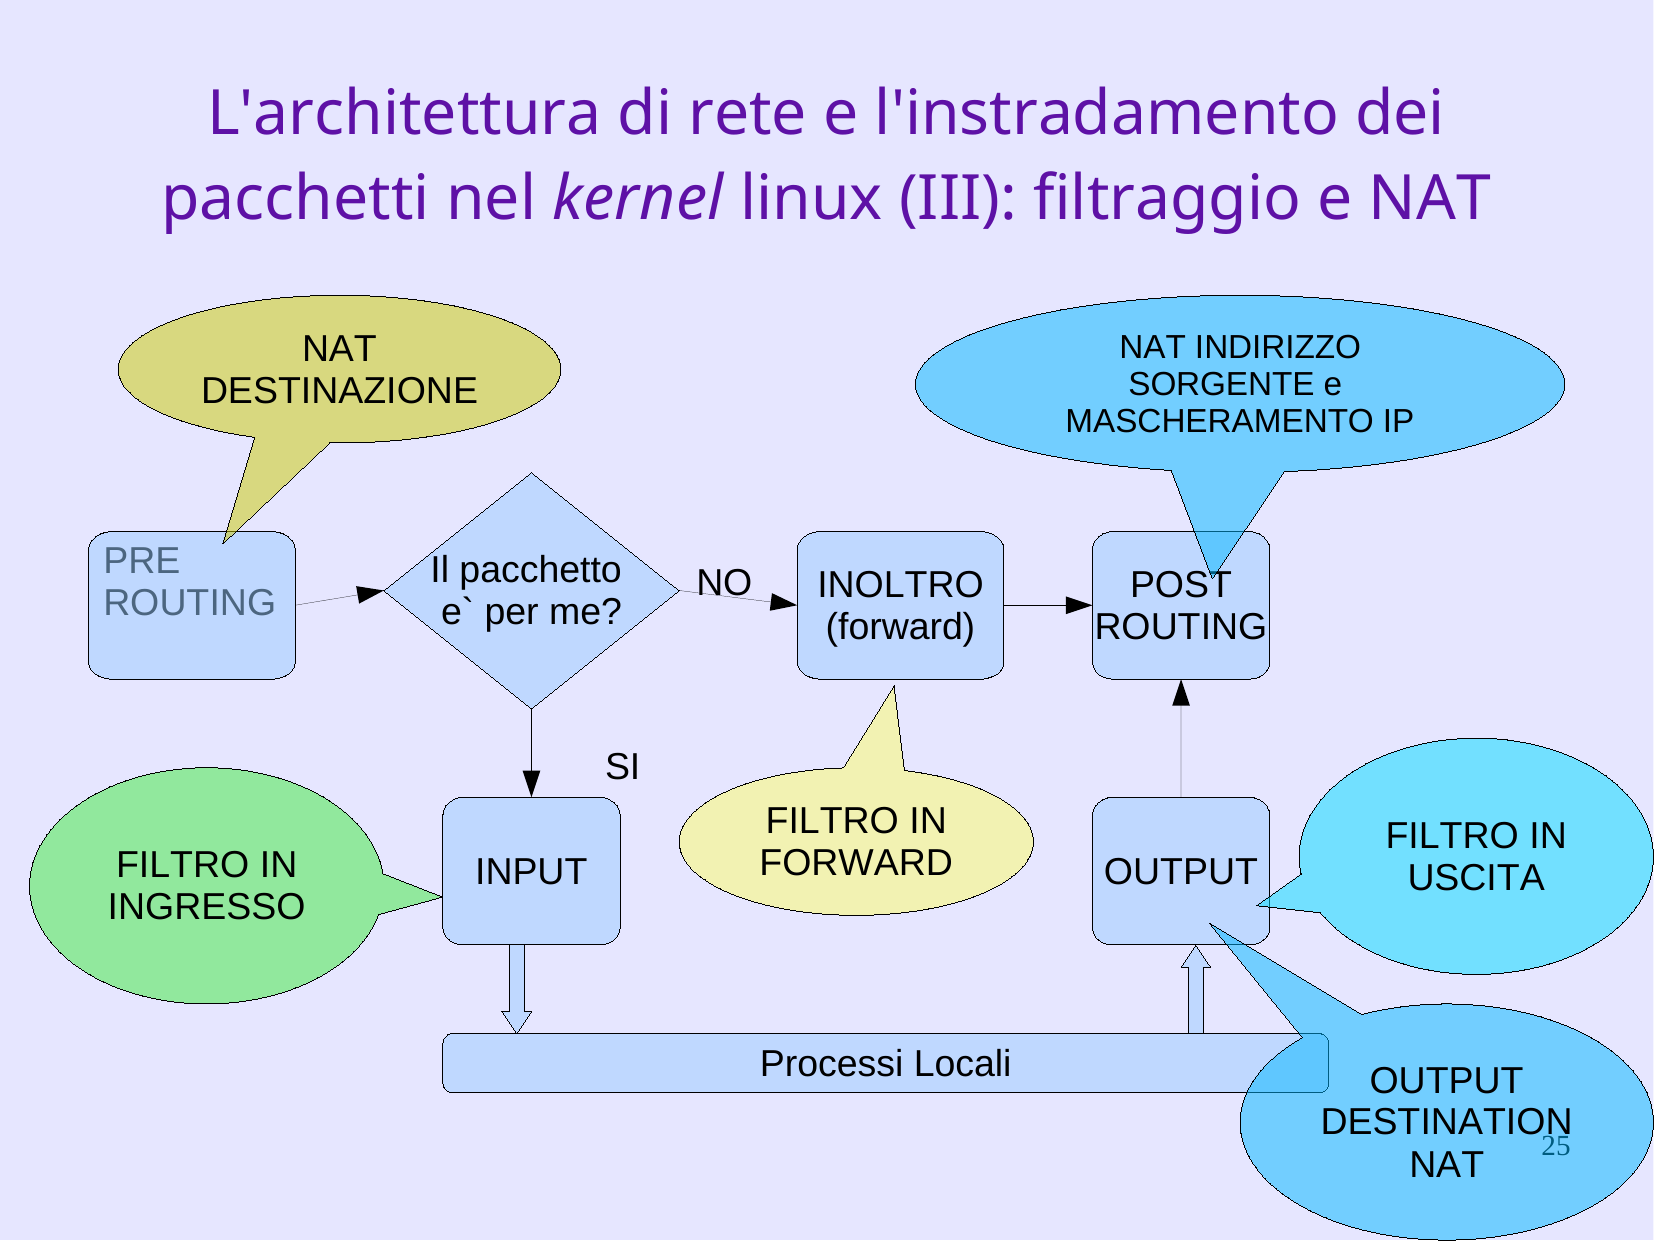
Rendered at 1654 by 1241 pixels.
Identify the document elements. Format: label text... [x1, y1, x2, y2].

title L'architettura di rete e l'instradamento dei pacchetti nel kernel linux (III): filtraggio e NAT [82, 20, 1571, 286]
text_box INOLTRO (forward) [797, 531, 1004, 680]
text_box OUTPUT [1092, 797, 1270, 945]
text_box FILTRO IN INGRESSO [29, 767, 443, 1004]
text_box OUTPUT DESTINATION NAT [1209, 923, 1654, 1241]
text_box FILTRO IN USCITA [1256, 738, 1654, 975]
text_box INPUT [442, 797, 621, 945]
text_box NAT INDIRIZZO SORGENTE e MASCHERAMENTO IP [915, 295, 1565, 579]
text_box [82, 290, 1571, 896]
text_box POST ROUTING [1092, 531, 1270, 680]
text_box FILTRO IN FORWARD [679, 685, 1034, 916]
text_box NO [681, 553, 768, 611]
text_box Processi Locali [442, 1033, 1301, 1093]
text_box [1248, 908, 1571, 1027]
text_box [82, 591, 1298, 1109]
text_box Il pacchetto e` per me? [384, 472, 679, 709]
text_box NAT DESTINAZIONE [118, 295, 561, 544]
text_box SI [590, 738, 656, 796]
